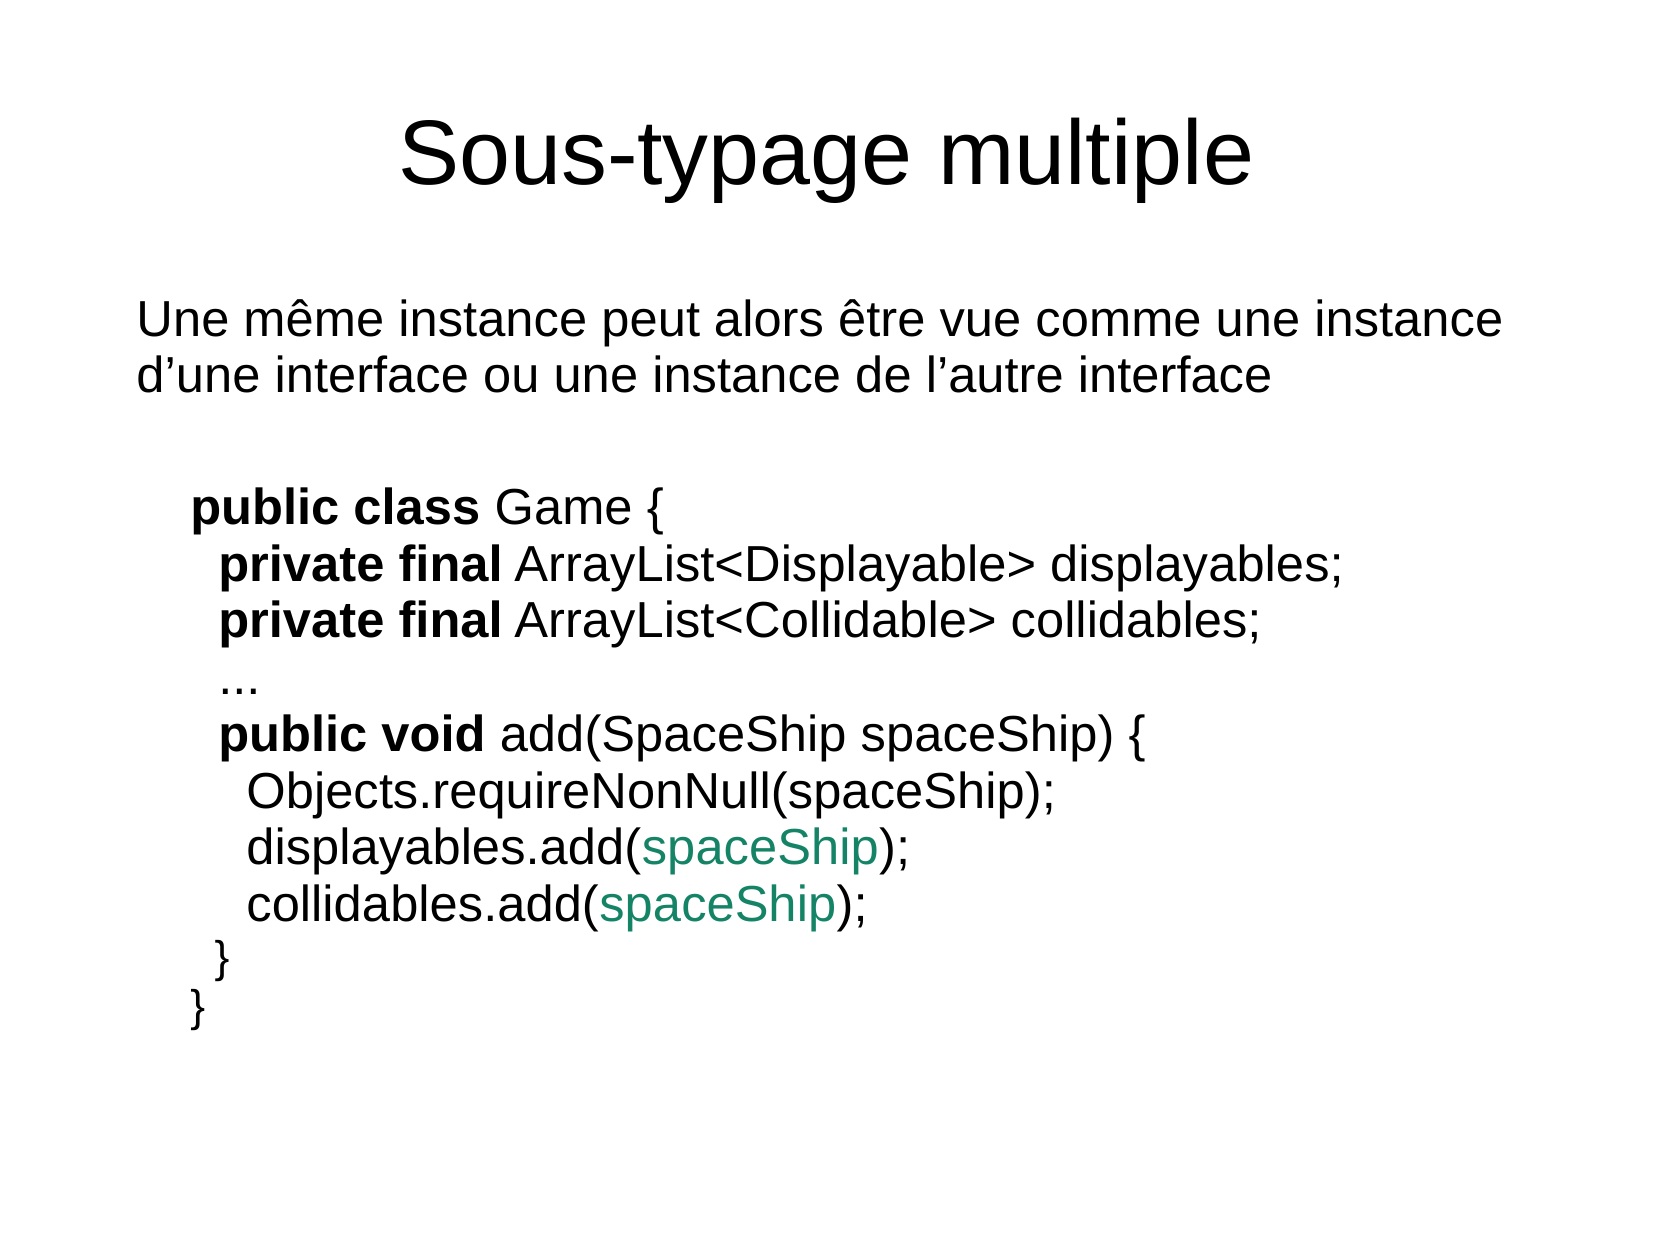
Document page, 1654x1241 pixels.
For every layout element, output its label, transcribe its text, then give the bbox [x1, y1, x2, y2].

title Sous-typage multiple [82, 49, 1571, 257]
list Une même instance peut alors être vue comme une instance d’une interface ou une instance de l’autre interface public class Game { private final ArrayList<Displayable> displayables; private final ArrayList<Collidable> collidables; ... public void add(SpaceShip spaceShip) { Objects.requireNonNull(spaceShip); displayables.add(spaceShip); collidables.add(spaceShip); } } [82, 290, 1571, 1036]
